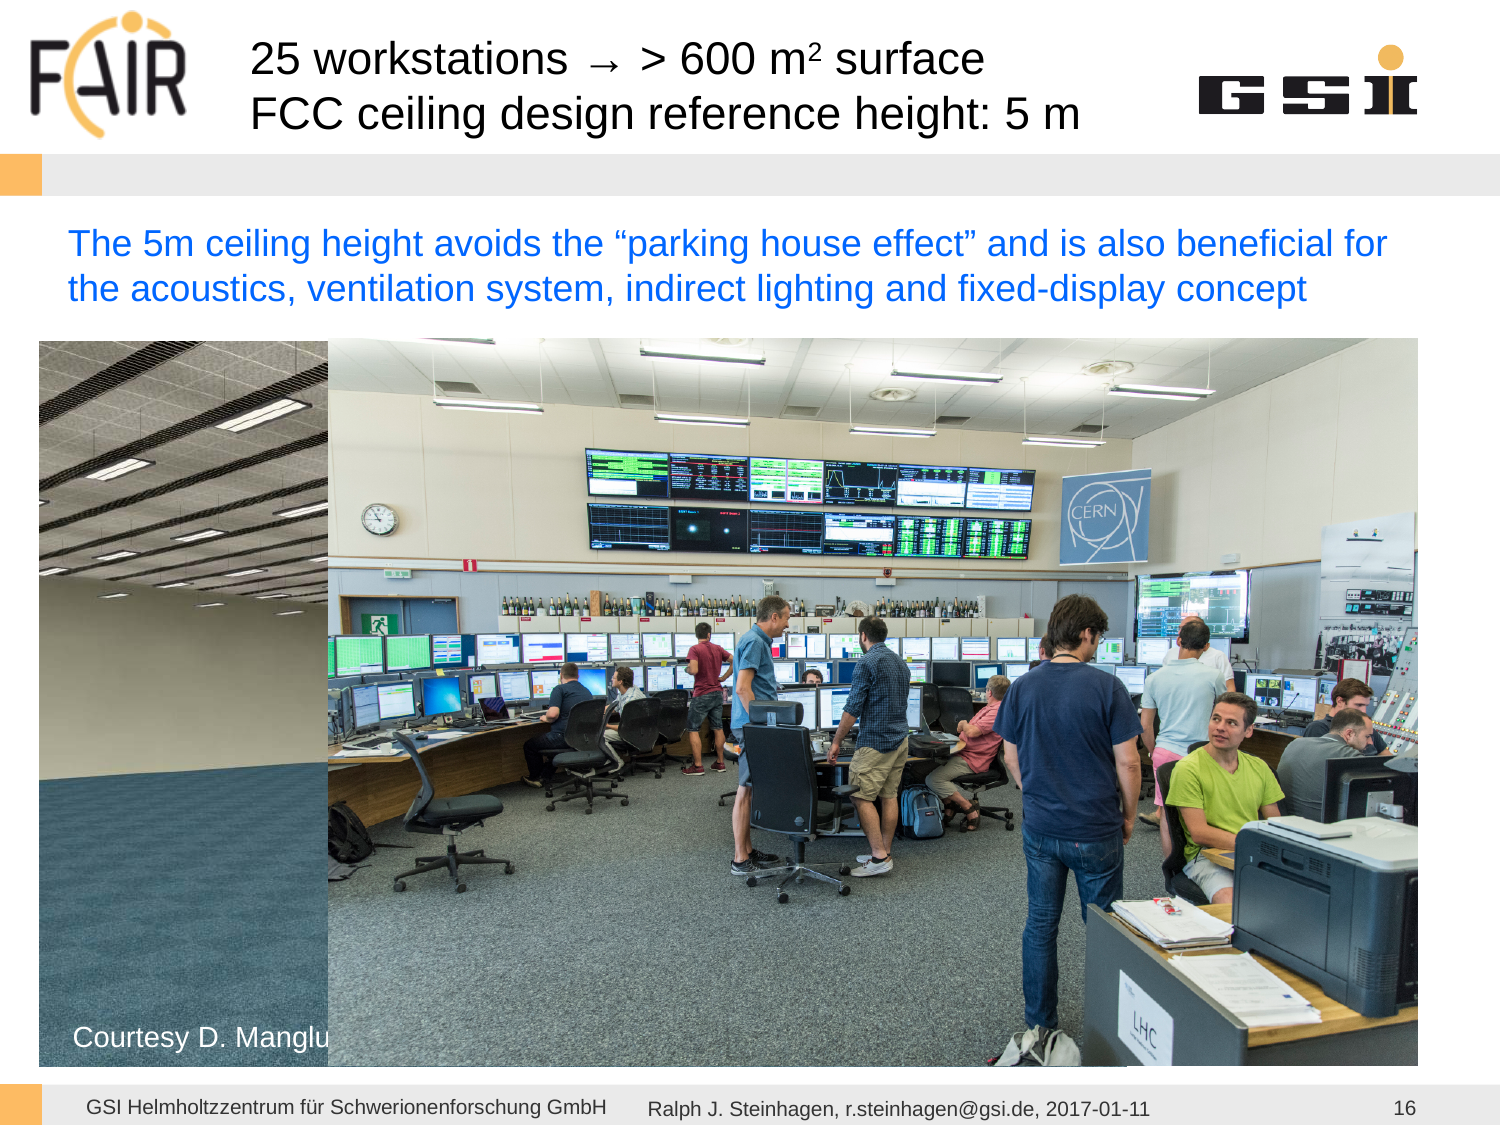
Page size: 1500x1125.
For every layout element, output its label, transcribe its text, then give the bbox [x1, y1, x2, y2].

picture [1197, 42, 1419, 117]
picture [30, 9, 187, 141]
title 25 workstations → > 600 m2 surface FCC ceiling design reference height: 5 m [217, 20, 1164, 147]
text_box The 5m ceiling height avoids the “parking house effect” and is also beneficial for the acoustics, ventilation system, indirect lighting and fixed-display concept [53, 211, 1406, 317]
picture [39, 338, 1418, 1068]
text_box Courtesy D. Manglunki (CERN) [43, 1010, 328, 1066]
